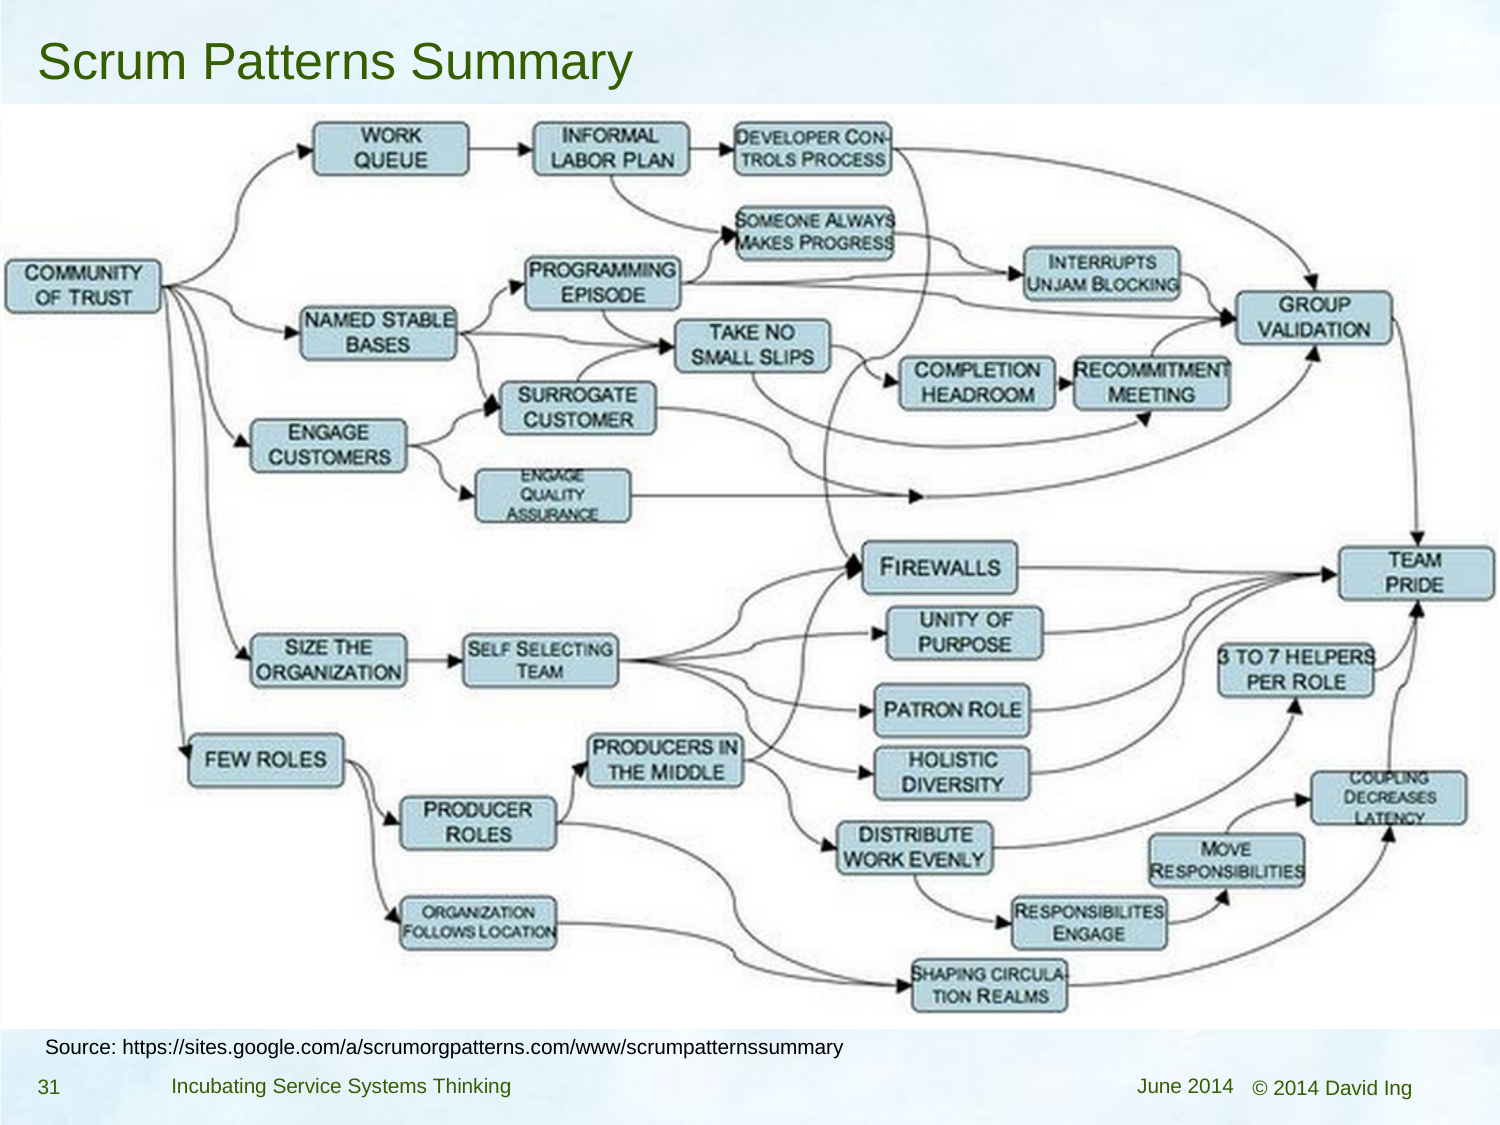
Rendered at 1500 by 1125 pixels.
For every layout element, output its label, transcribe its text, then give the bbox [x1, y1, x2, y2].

text_box Source: https://sites.google.com/a/scrumorgpatterns.com/www/scrumpatternssummary [30, 1029, 1426, 1088]
picture [0, 0, 1500, 1125]
title Scrum Patterns Summary [37, 37, 1463, 104]
